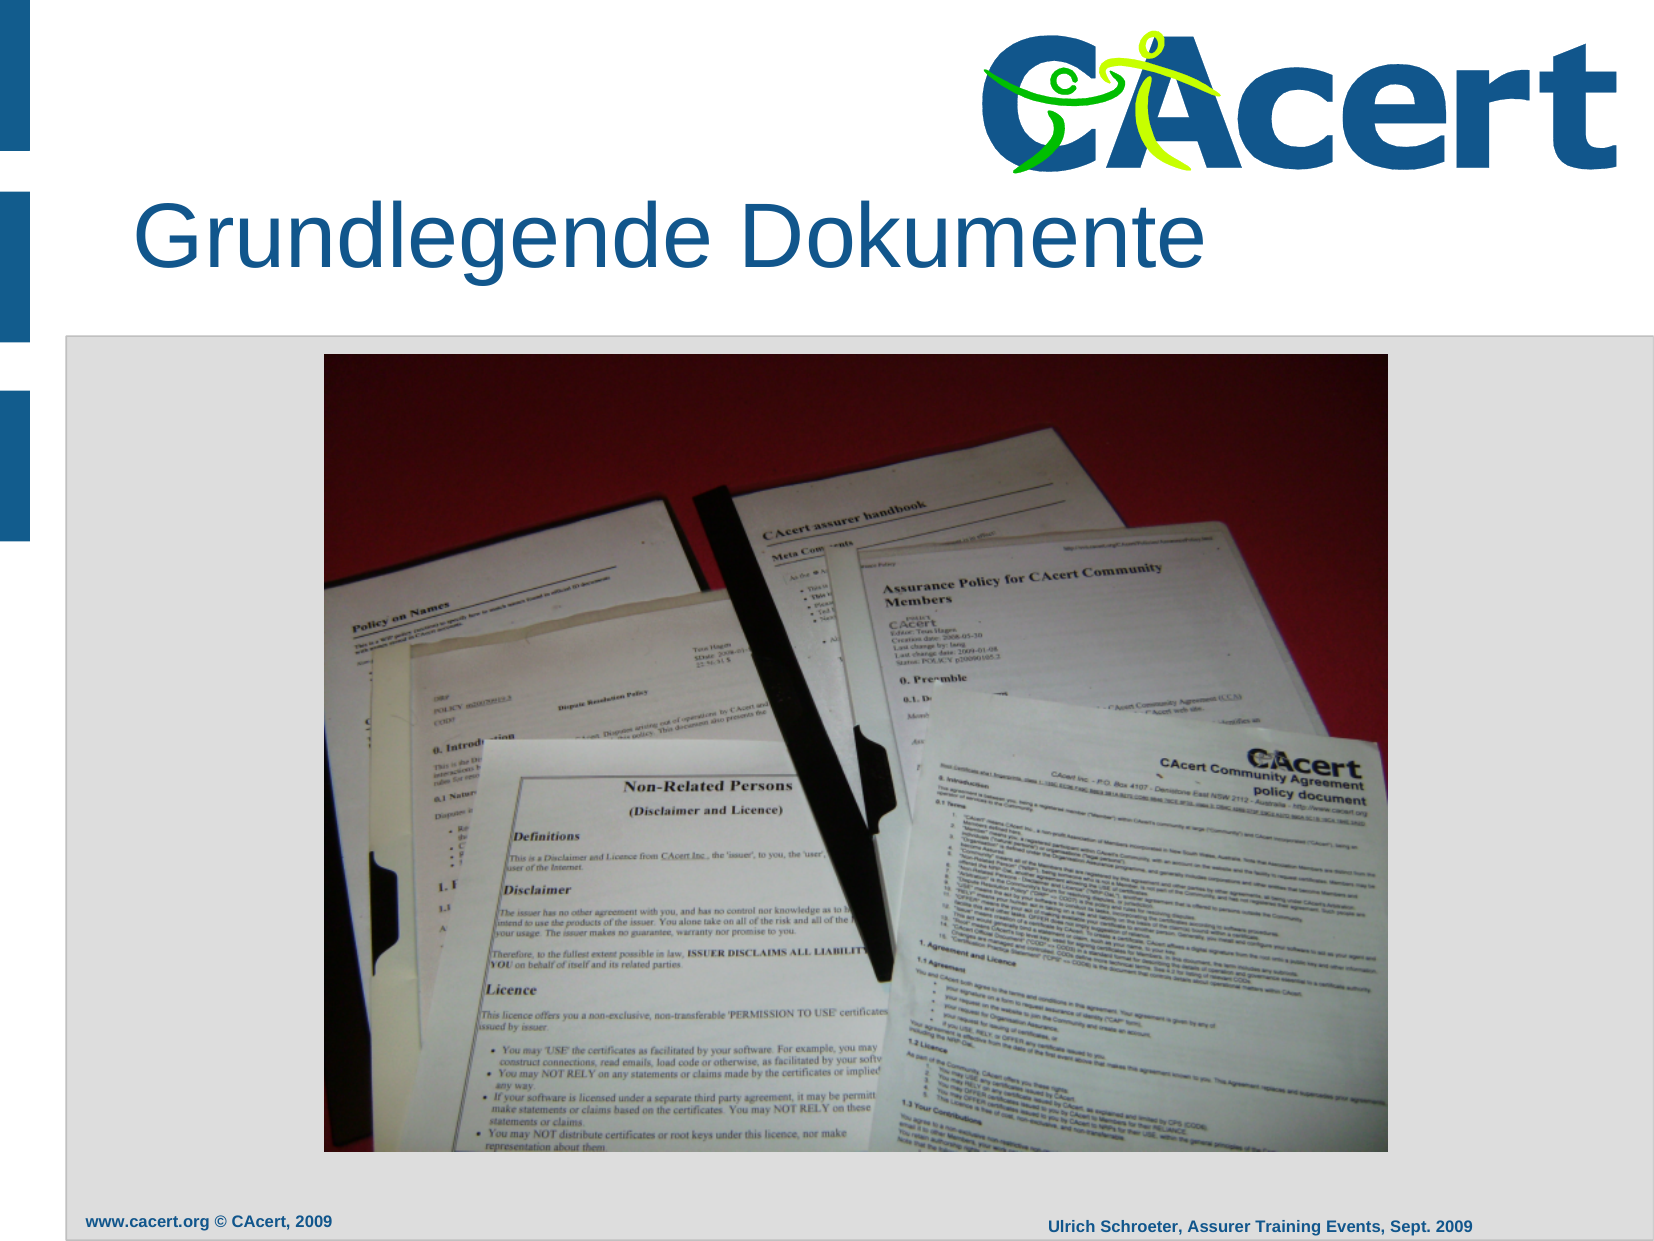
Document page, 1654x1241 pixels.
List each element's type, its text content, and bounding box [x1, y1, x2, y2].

picture [324, 354, 1388, 1152]
text_box Grundlegende Dokumente [118, 177, 1224, 295]
